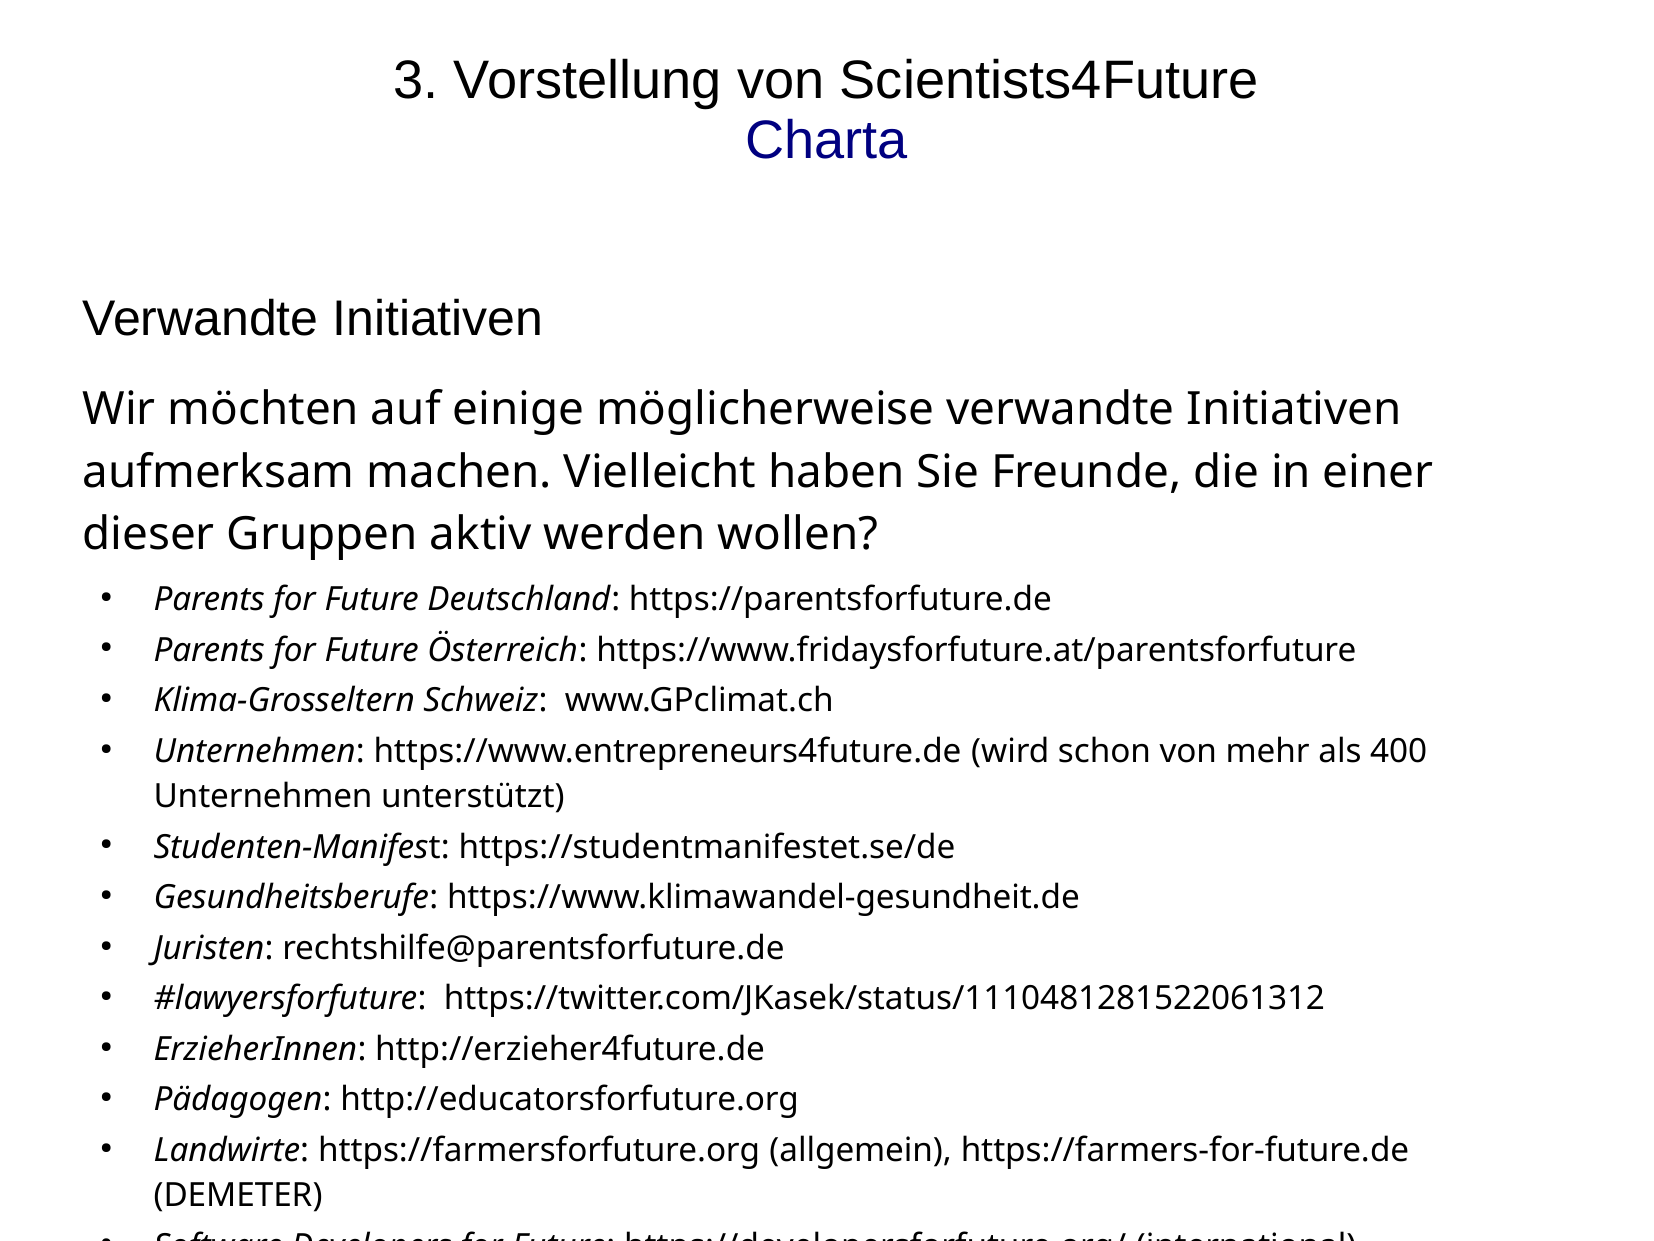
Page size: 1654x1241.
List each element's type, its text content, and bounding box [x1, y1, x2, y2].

title 3. Vorstellung von Scientists4Future Charta [82, 49, 1571, 257]
list Verwandte Initiativen Wir möchten auf einige möglicherweise verwandte Initiativen aufmerksam machen. Vielleicht haben Sie Freunde, die in einer dieser Gruppen aktiv werden wollen? Parents for Future Deutschland: https://parentsforfuture.de Parents for Future Österreich: https://www.fridaysforfuture.at/parentsforfuture Klima-Grosseltern Schweiz: www.GPclimat.ch Unternehmen: https://www.entrepreneurs4future.de (wird schon von mehr als 400 Unternehmen unterstützt) Studenten-Manifest: https://studentmanifestet.se/de Gesundheitsberufe: https://www.klimawandel-gesundheit.de Juristen: rechtshilfe@parentsforfuture.de #lawyersforfuture: https://twitter.com/JKasek/status/1110481281522061312 ErzieherInnen: http://erzieher4future.de Pädagogen: http://educatorsforfuture.org Landwirte: https://farmersforfuture.org (allgemein), https://farmers-for-future.de (DEMETER) Software Developers for Future: https://developersforfuture.org/ (international) Banker: https://www.bankersforclimate.com/ (international) [82, 290, 1571, 1127]
